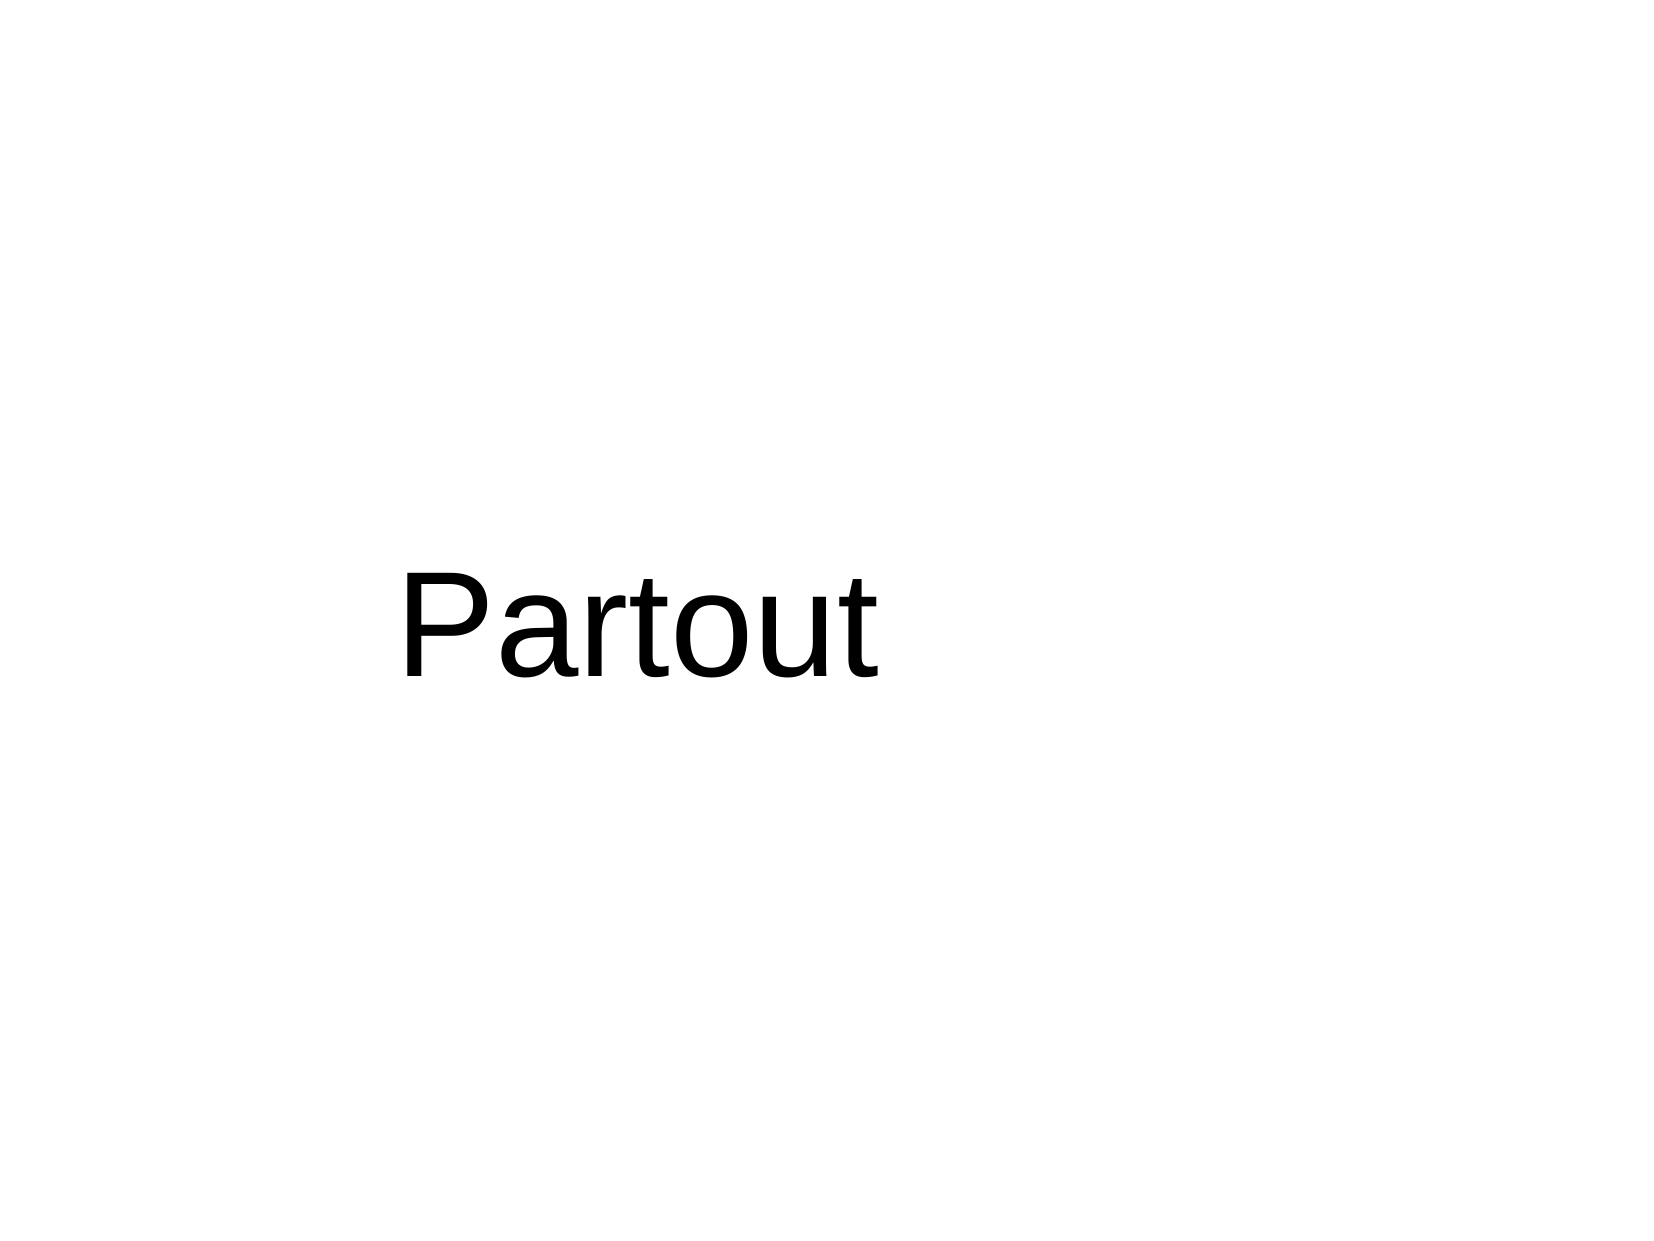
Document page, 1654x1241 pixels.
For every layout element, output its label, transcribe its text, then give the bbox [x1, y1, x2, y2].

text_box Partout [380, 533, 1279, 717]
